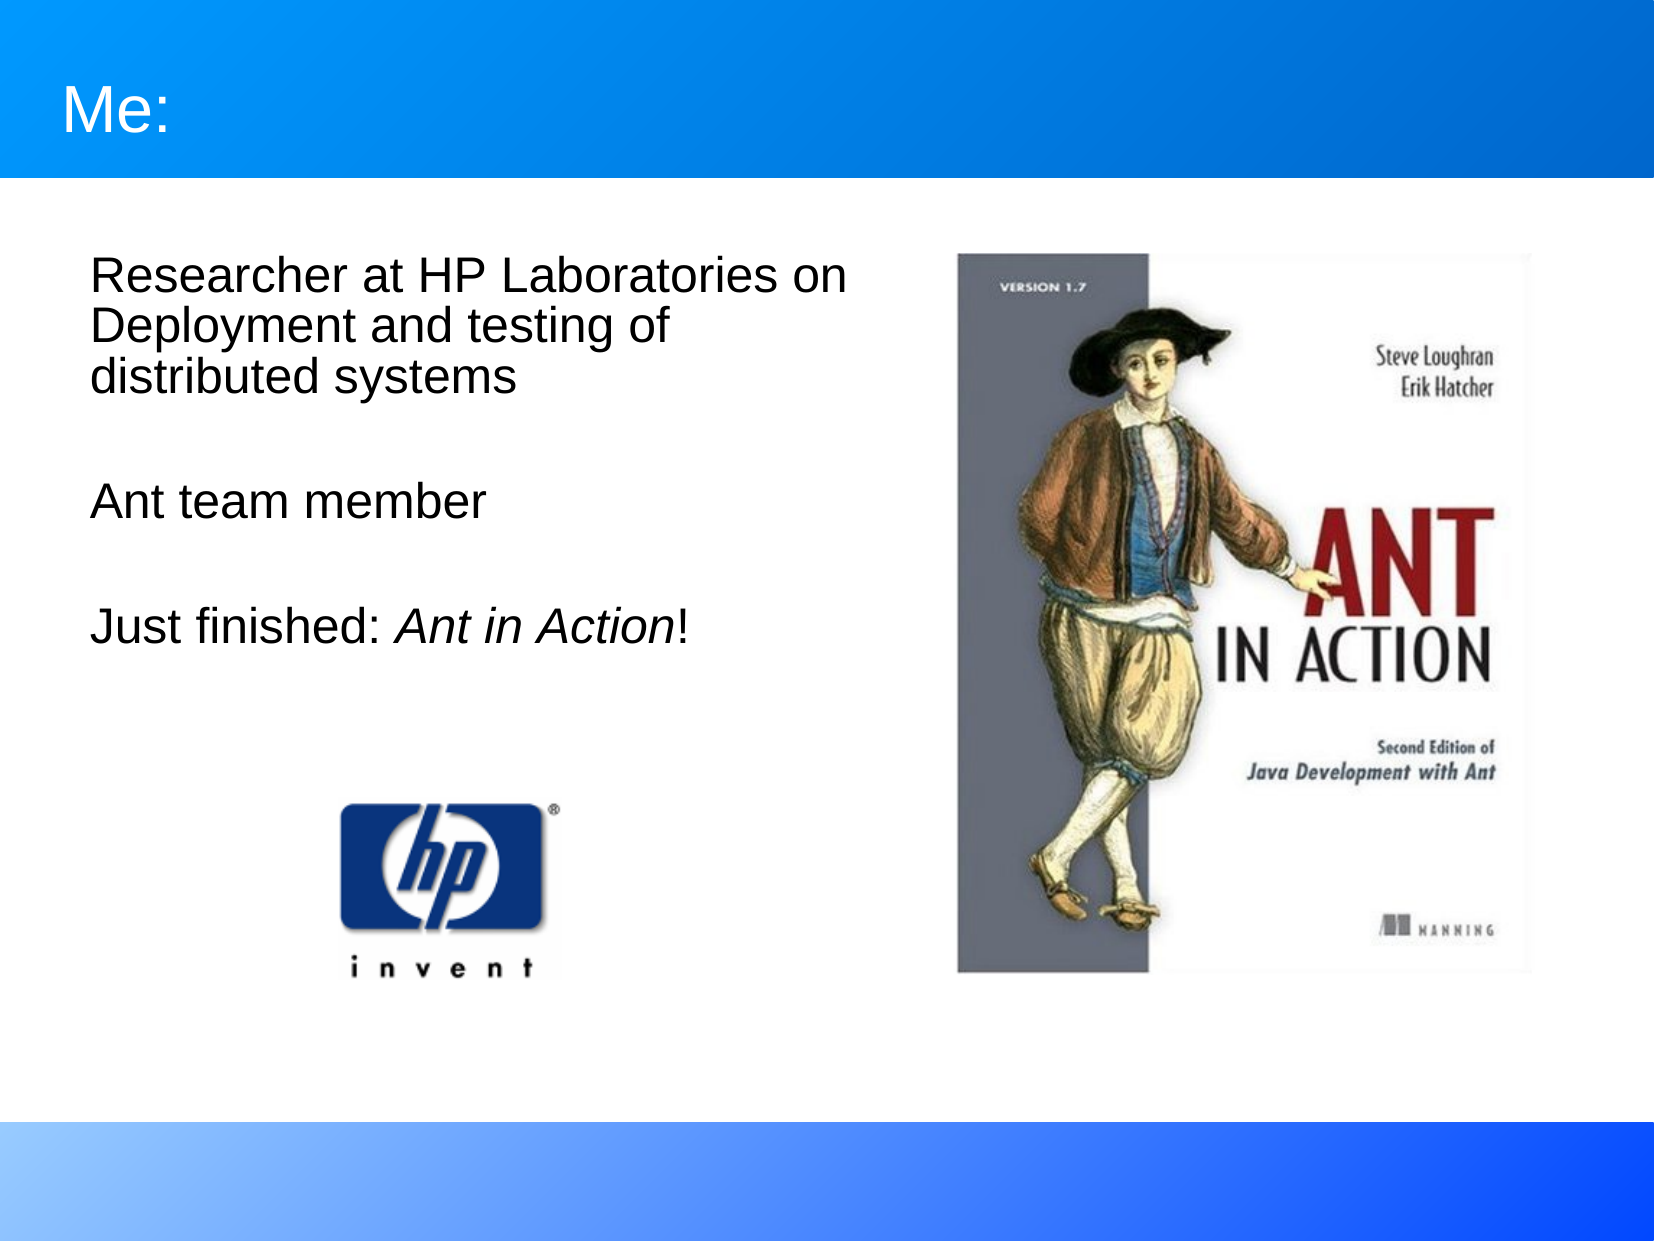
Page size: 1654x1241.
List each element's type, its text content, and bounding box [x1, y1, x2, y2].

picture [885, 253, 1607, 975]
picture [338, 797, 562, 980]
title Me: [61, 35, 1388, 185]
list Researcher at HP Laboratories on Deployment and testing of distributed systems Ant team member Just finished: Ant in Action! [60, 230, 857, 1100]
